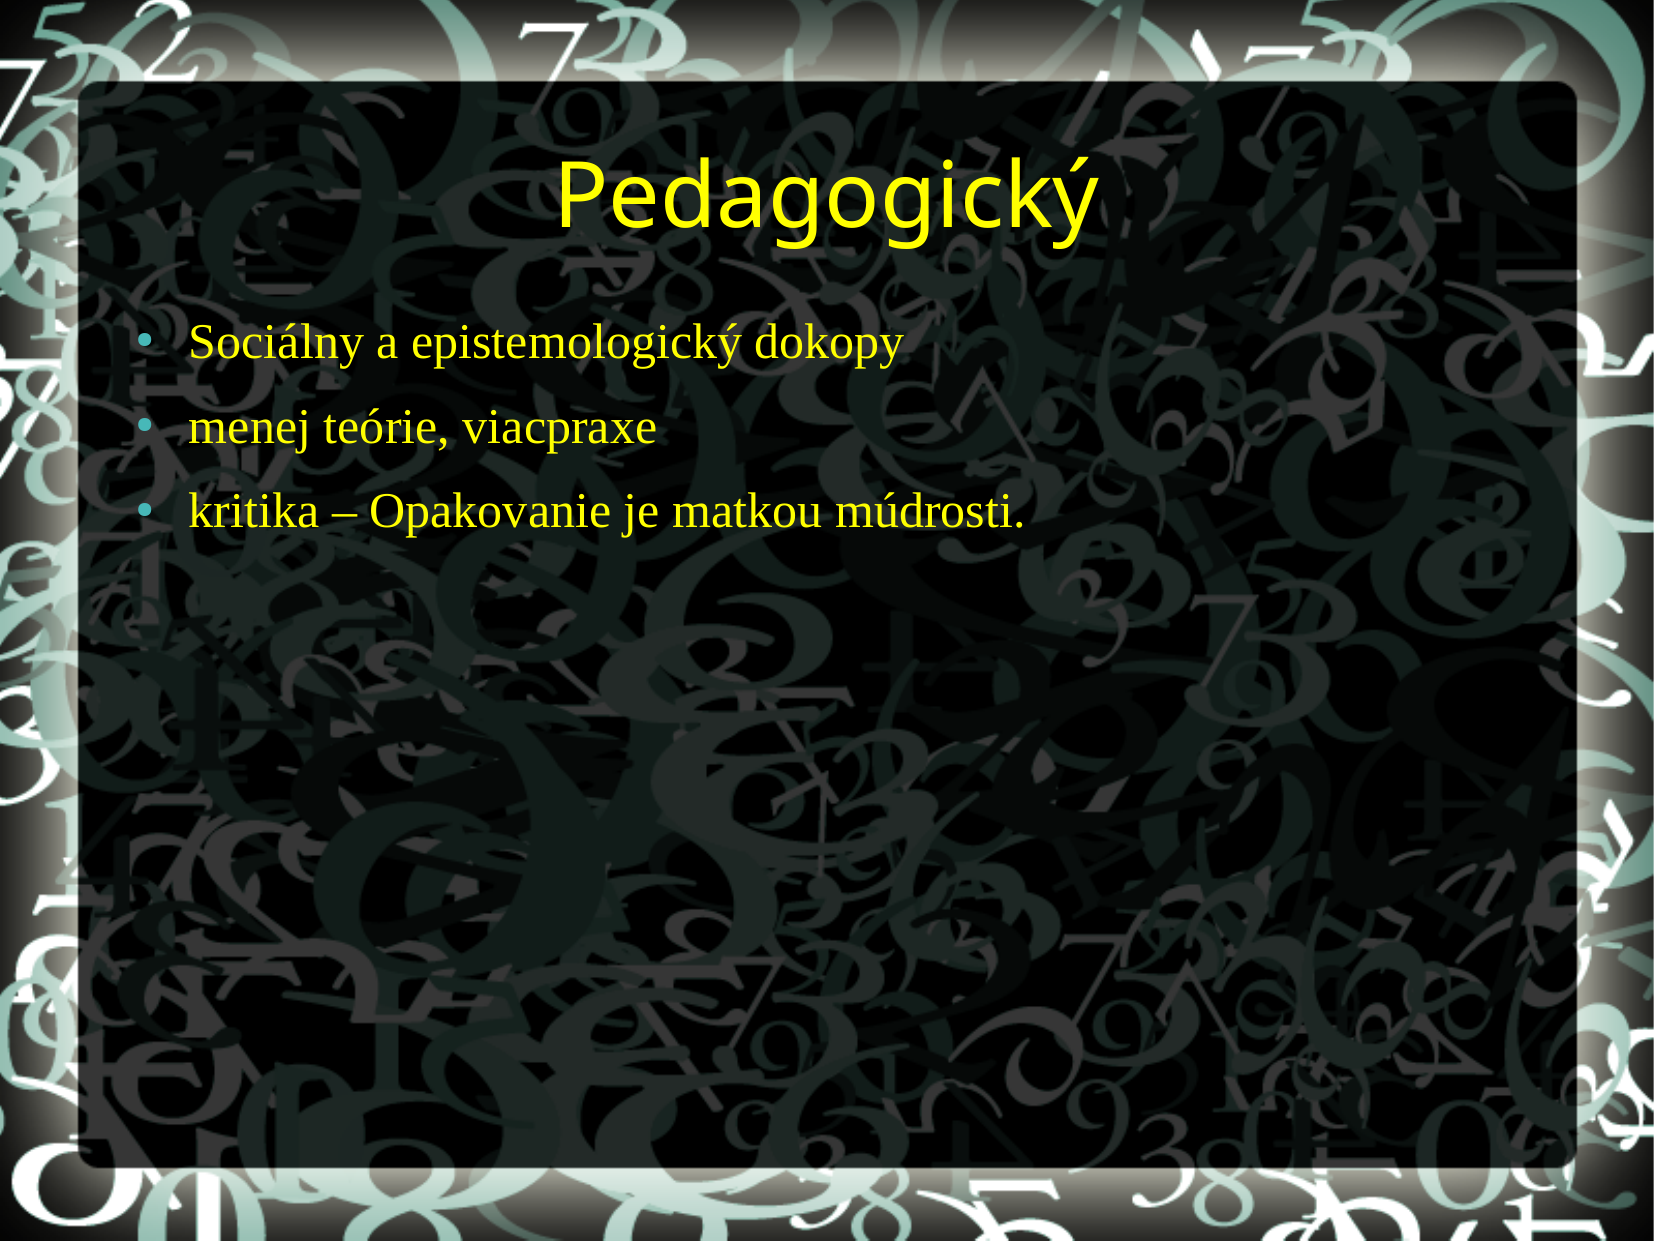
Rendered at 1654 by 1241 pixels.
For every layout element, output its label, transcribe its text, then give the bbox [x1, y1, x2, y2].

title Pedagogický [82, 88, 1571, 296]
list Sociálny a epistemologický dokopy menej teórie, viacpraxe kritika – Opakovanie je matkou múdrosti. [118, 313, 1542, 1034]
picture [0, 0, 1654, 1241]
